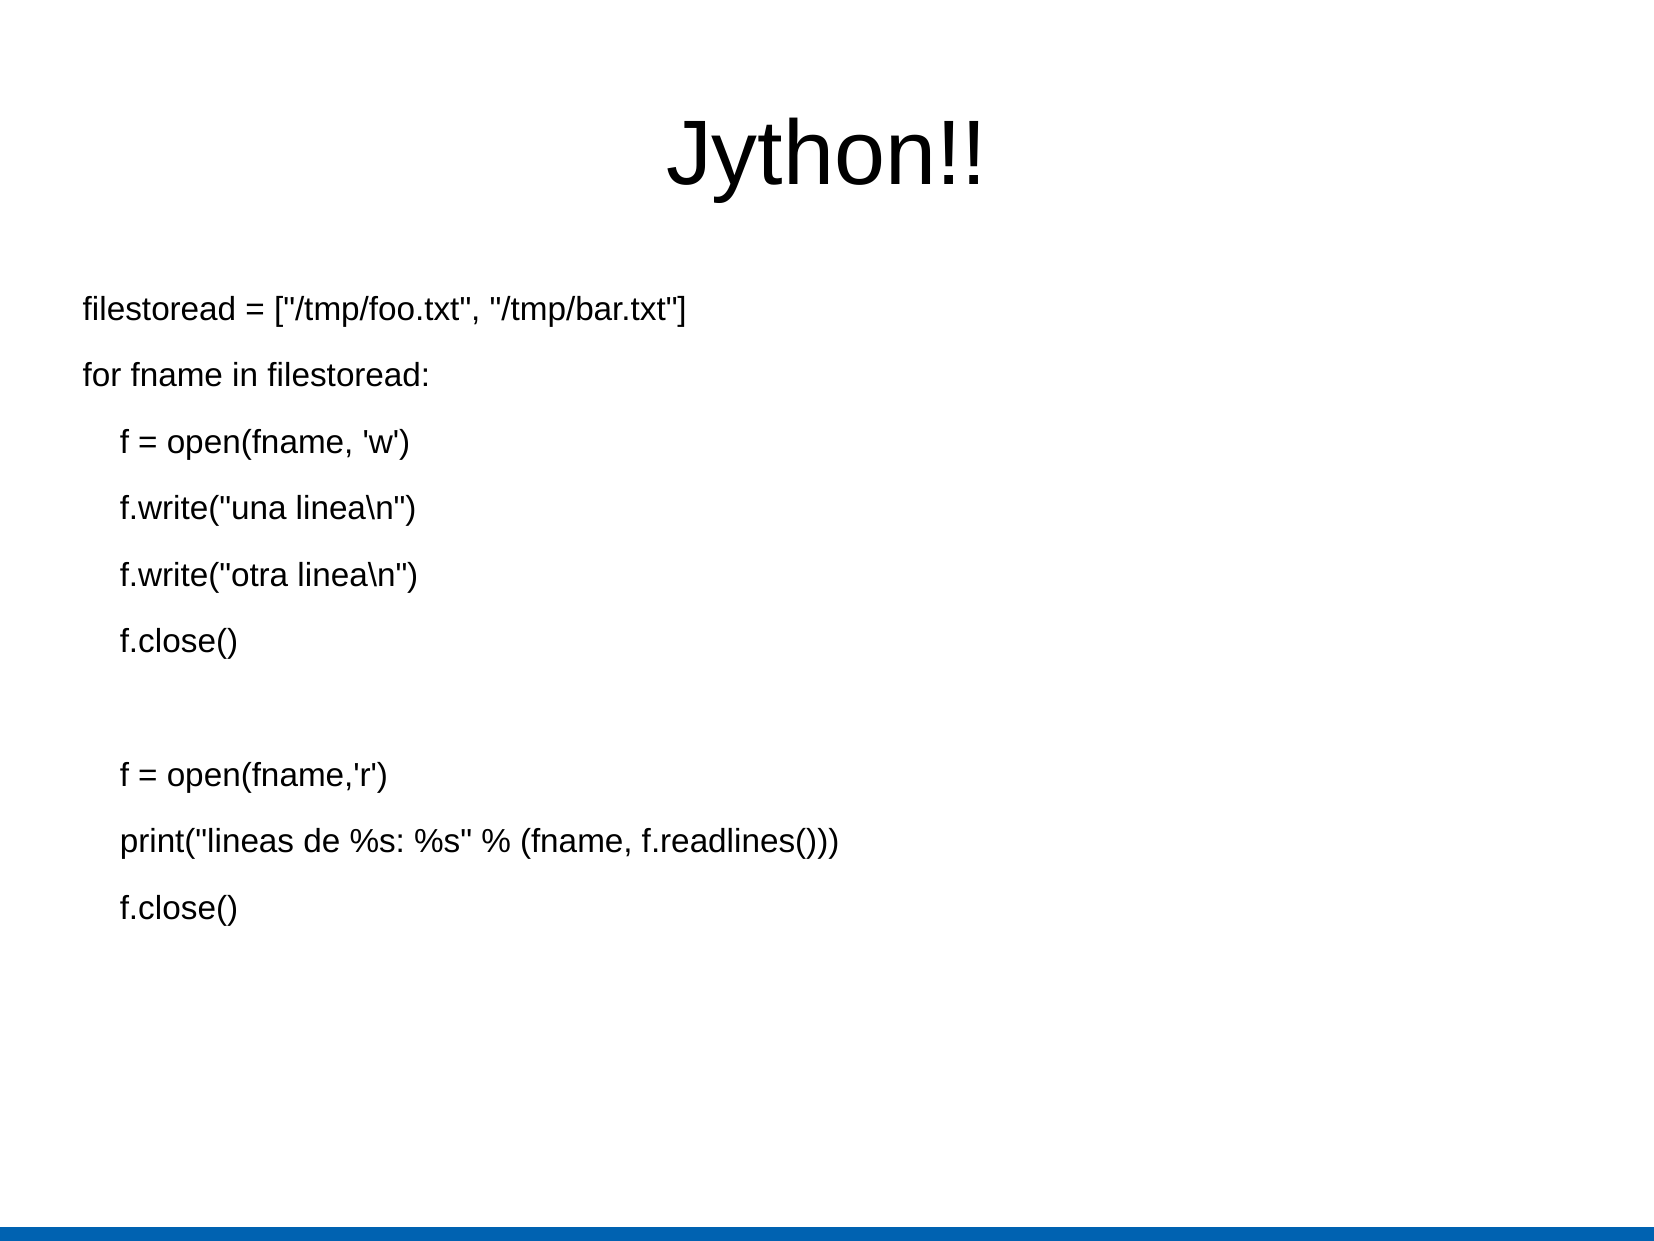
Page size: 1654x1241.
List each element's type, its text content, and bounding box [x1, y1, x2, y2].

list filestoread = ["/tmp/foo.txt", "/tmp/bar.txt"] for fname in filestoread: f = open(fname, 'w') f.write("una linea\n") f.write("otra linea\n") f.close() f = open(fname,'r') print("lineas de %s: %s" % (fname, f.readlines())) f.close() [82, 290, 1571, 1094]
title Jython!! [82, 49, 1571, 257]
